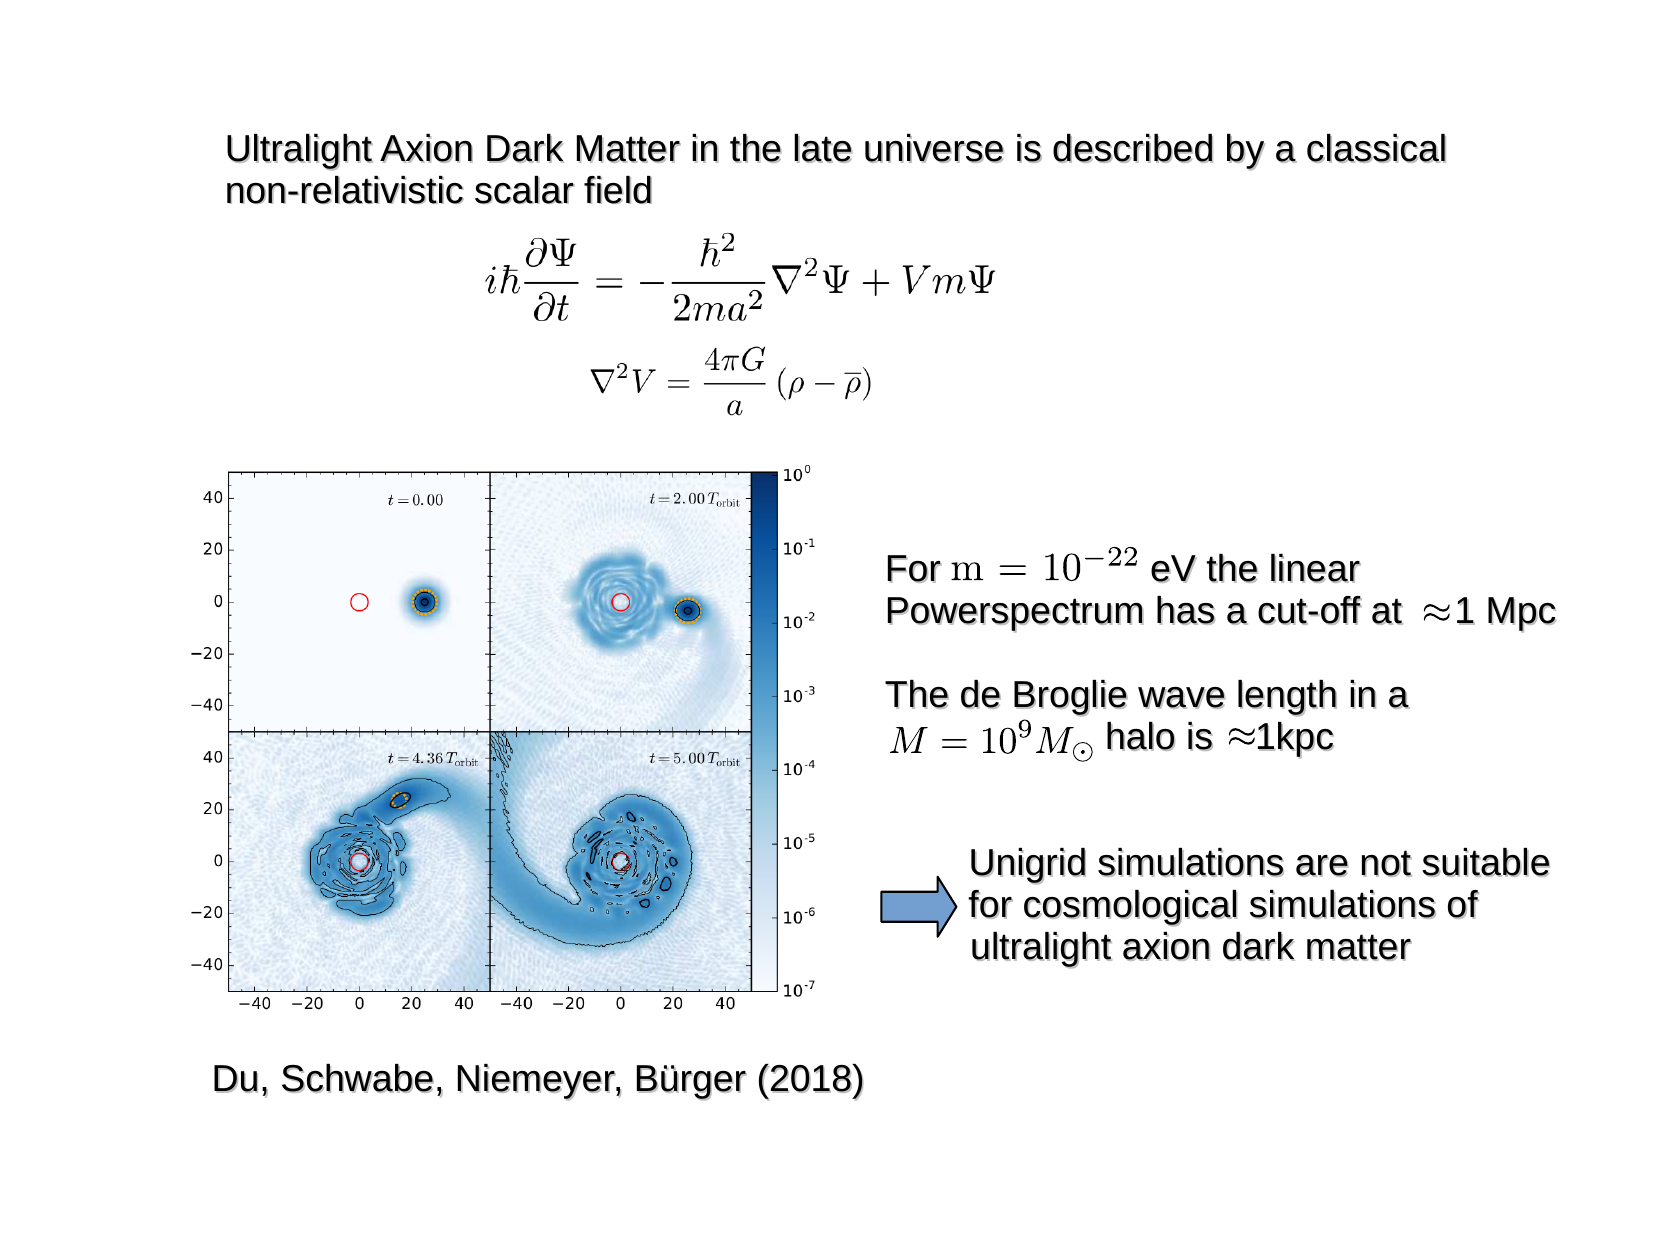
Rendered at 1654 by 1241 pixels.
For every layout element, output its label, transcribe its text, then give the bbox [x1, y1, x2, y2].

text_box For eV the linear Powerspectrum has a cut-off at 1 Mpc The de Broglie wave length in a halo is 1kpc Unigrid simulations are not suitable for cosmological simulations of ultralight axion dark matter [870, 540, 1591, 976]
picture [465, 218, 1006, 429]
text_box [1226, 728, 1257, 747]
text_box Ultralight Axion Dark Matter in the late universe is described by a classical non-relativistic scalar field [210, 120, 1531, 219]
picture [183, 449, 826, 1033]
text_box Du, Schwabe, Niemeyer, Bürger (2018) [196, 1050, 901, 1149]
text_box [881, 876, 957, 937]
text_box [950, 546, 1139, 582]
text_box [1421, 604, 1452, 623]
text_box [888, 719, 1095, 762]
